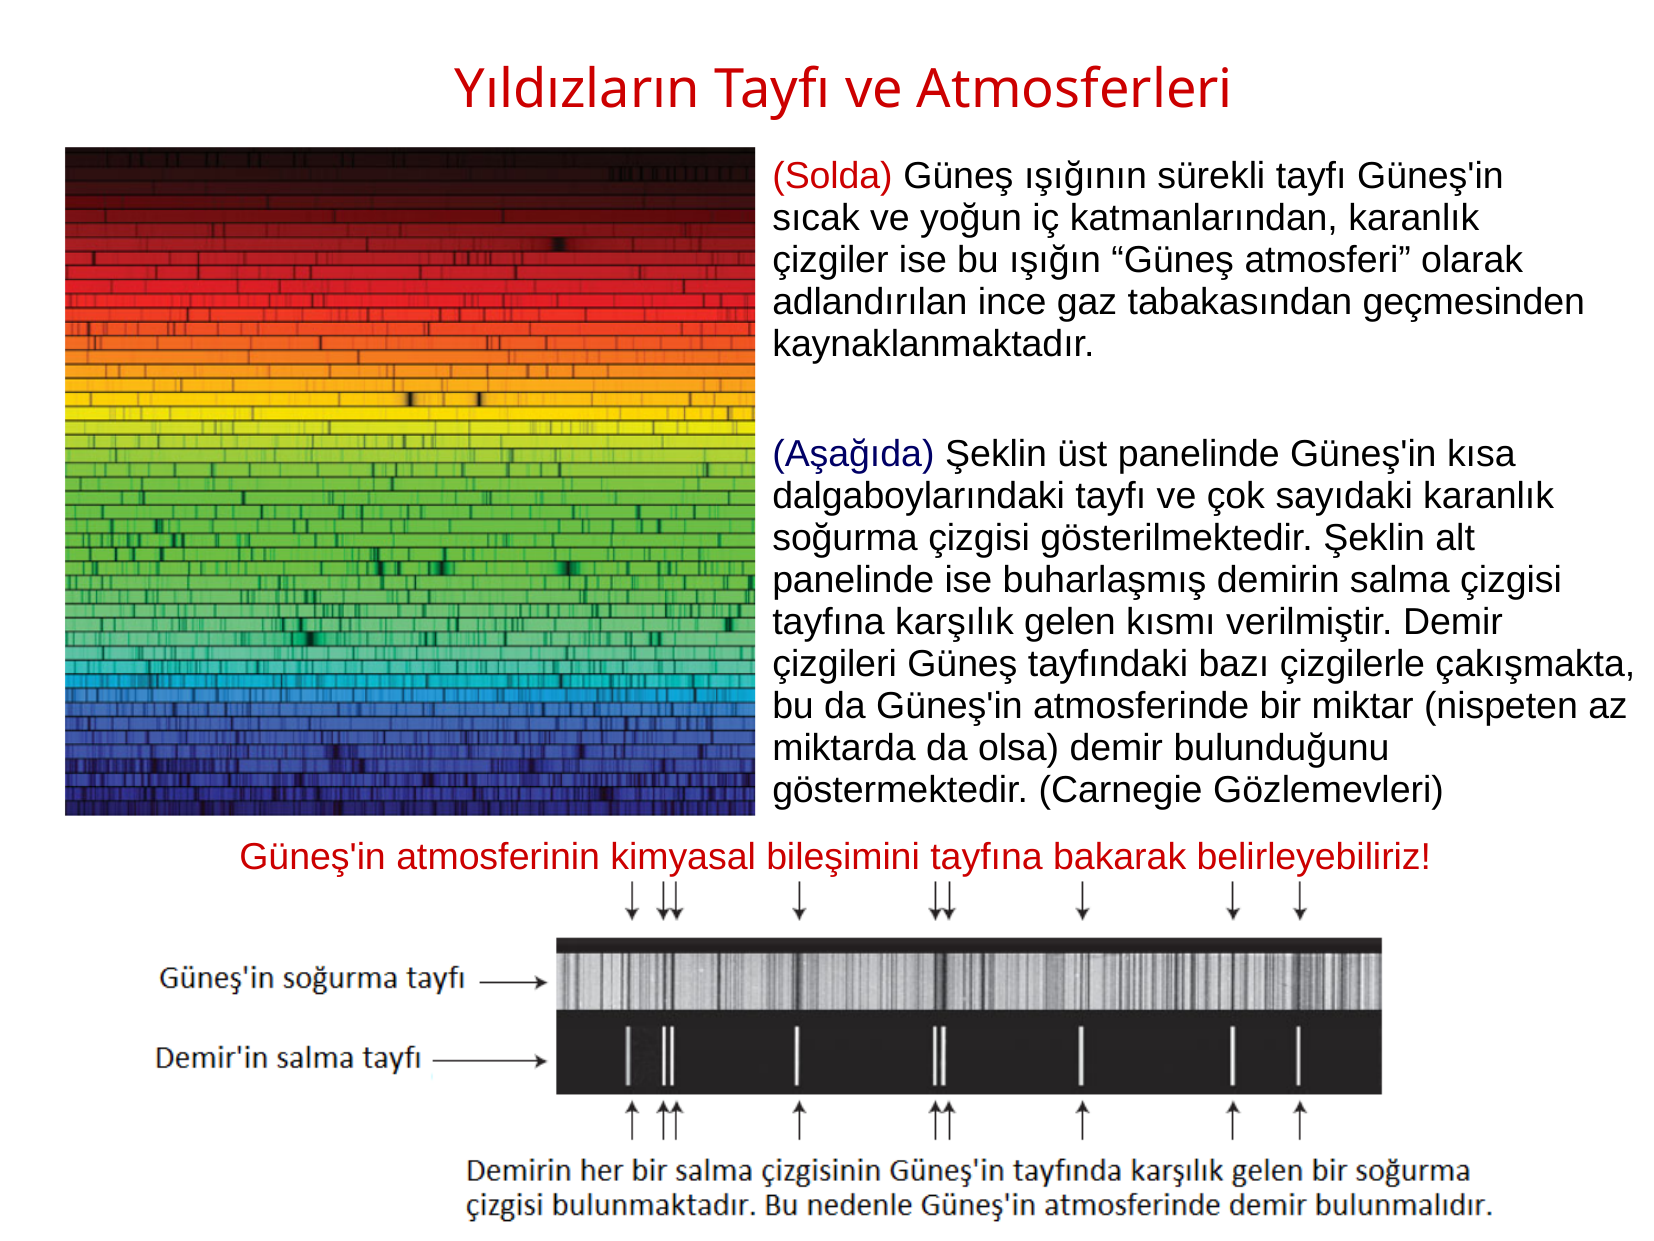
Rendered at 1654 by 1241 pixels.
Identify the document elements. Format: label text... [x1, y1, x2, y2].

title Yıldızların Tayfı ve Atmosferleri [82, 19, 1571, 147]
picture [150, 877, 1501, 1231]
picture [45, 133, 773, 828]
text_box Güneş'in atmosferinin kimyasal bileşimini tayfına bakarak belirleyebiliriz! [18, 828, 1653, 897]
text_box (Solda) Güneş ışığının sürekli tayfı Güneş'in sıcak ve yoğun iç katmanlarından, karanlık çizgiler ise bu ışığın “Güneş atmosferi” olarak adlandırılan ince gaz tabakasından geçmesinden kaynaklanmaktadır. [757, 147, 1606, 373]
text_box (Aşağıda) Şeklin üst panelinde Güneş'in kısa dalgaboylarındaki tayfı ve çok sayıdaki karanlık soğurma çizgisi gösterilmektedir. Şeklin alt panelinde ise buharlaşmış demirin salma çizgisi tayfına karşılık gelen kısmı verilmiştir. Demir çizgileri Güneş tayfındaki bazı çizgilerle çakışmakta, bu da Güneş'in atmosferinde bir miktar (nispeten az miktarda da olsa) demir bulunduğunu göstermektedir. (Carnegie Gözlemevleri) [757, 424, 1653, 818]
